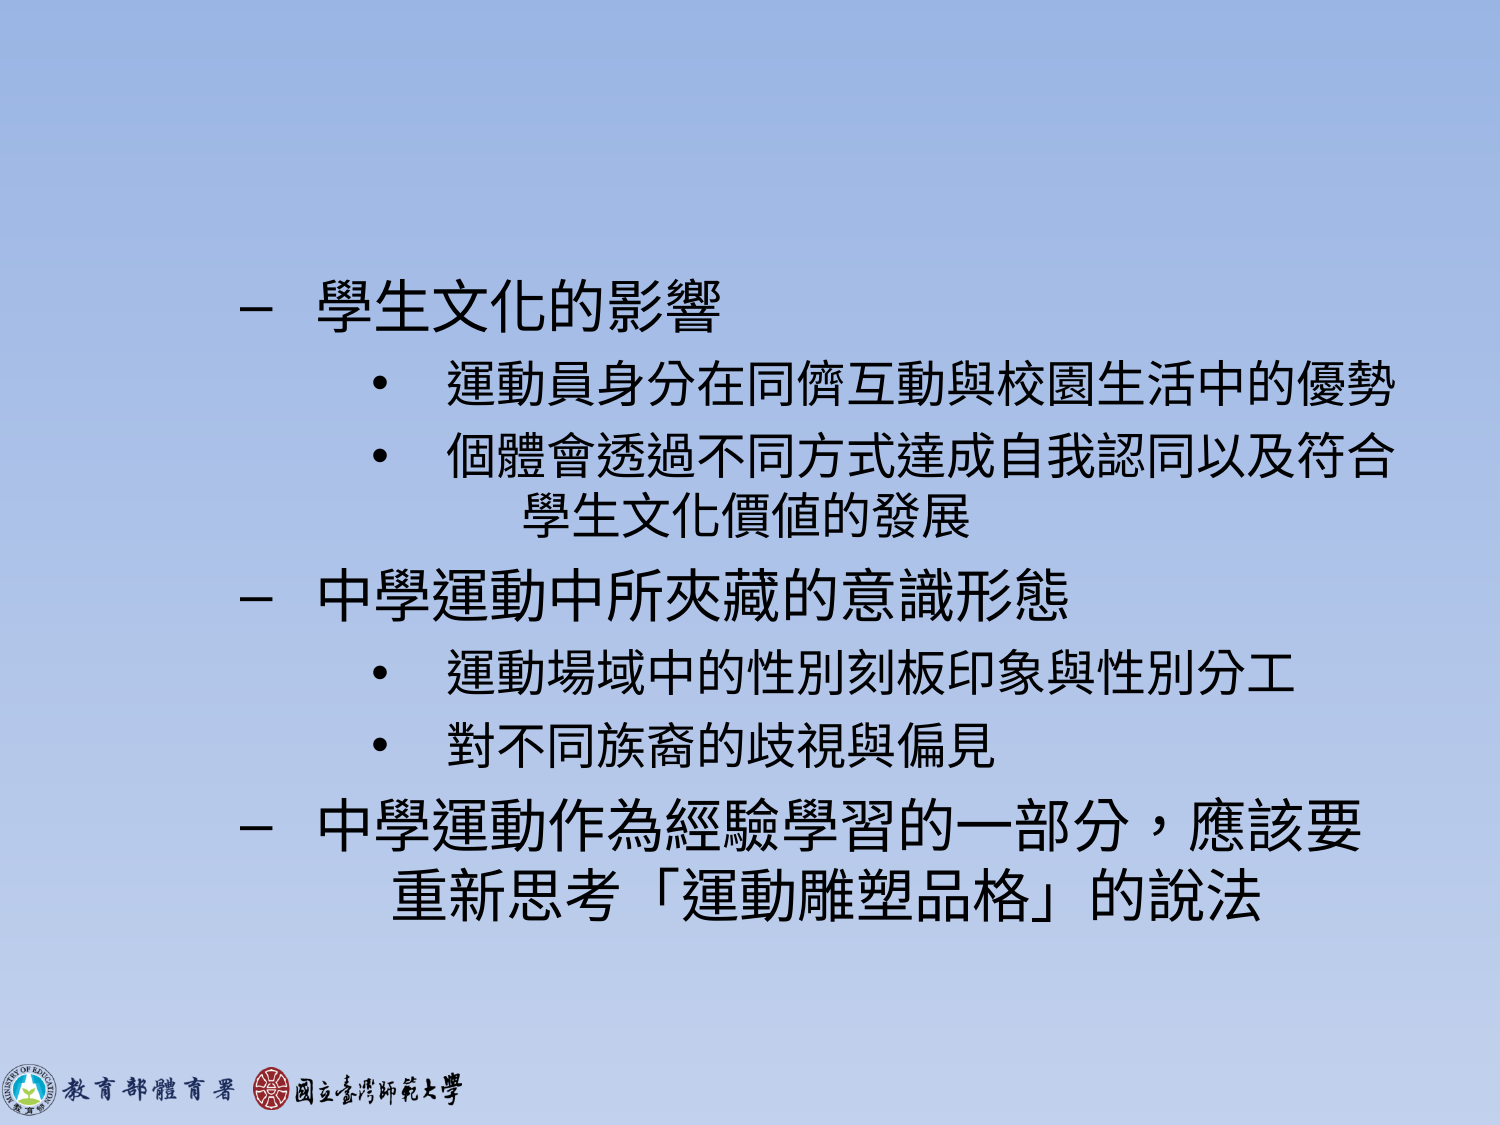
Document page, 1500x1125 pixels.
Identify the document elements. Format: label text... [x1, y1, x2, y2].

list 學生文化的影響 運動員身分在同儕互動與校園生活中的優勢 個體會透過不同方式達成自我認同以及符合學生文化價値的發展 中學運動中所夾藏的意識形態 運動場域中的性別刻板印象與性別分工 對不同族裔的歧視與偏見 中學運動作為經驗學習的一部分，應該要重新思考「運動雕塑品格」的說法 [75, 262, 1426, 1005]
